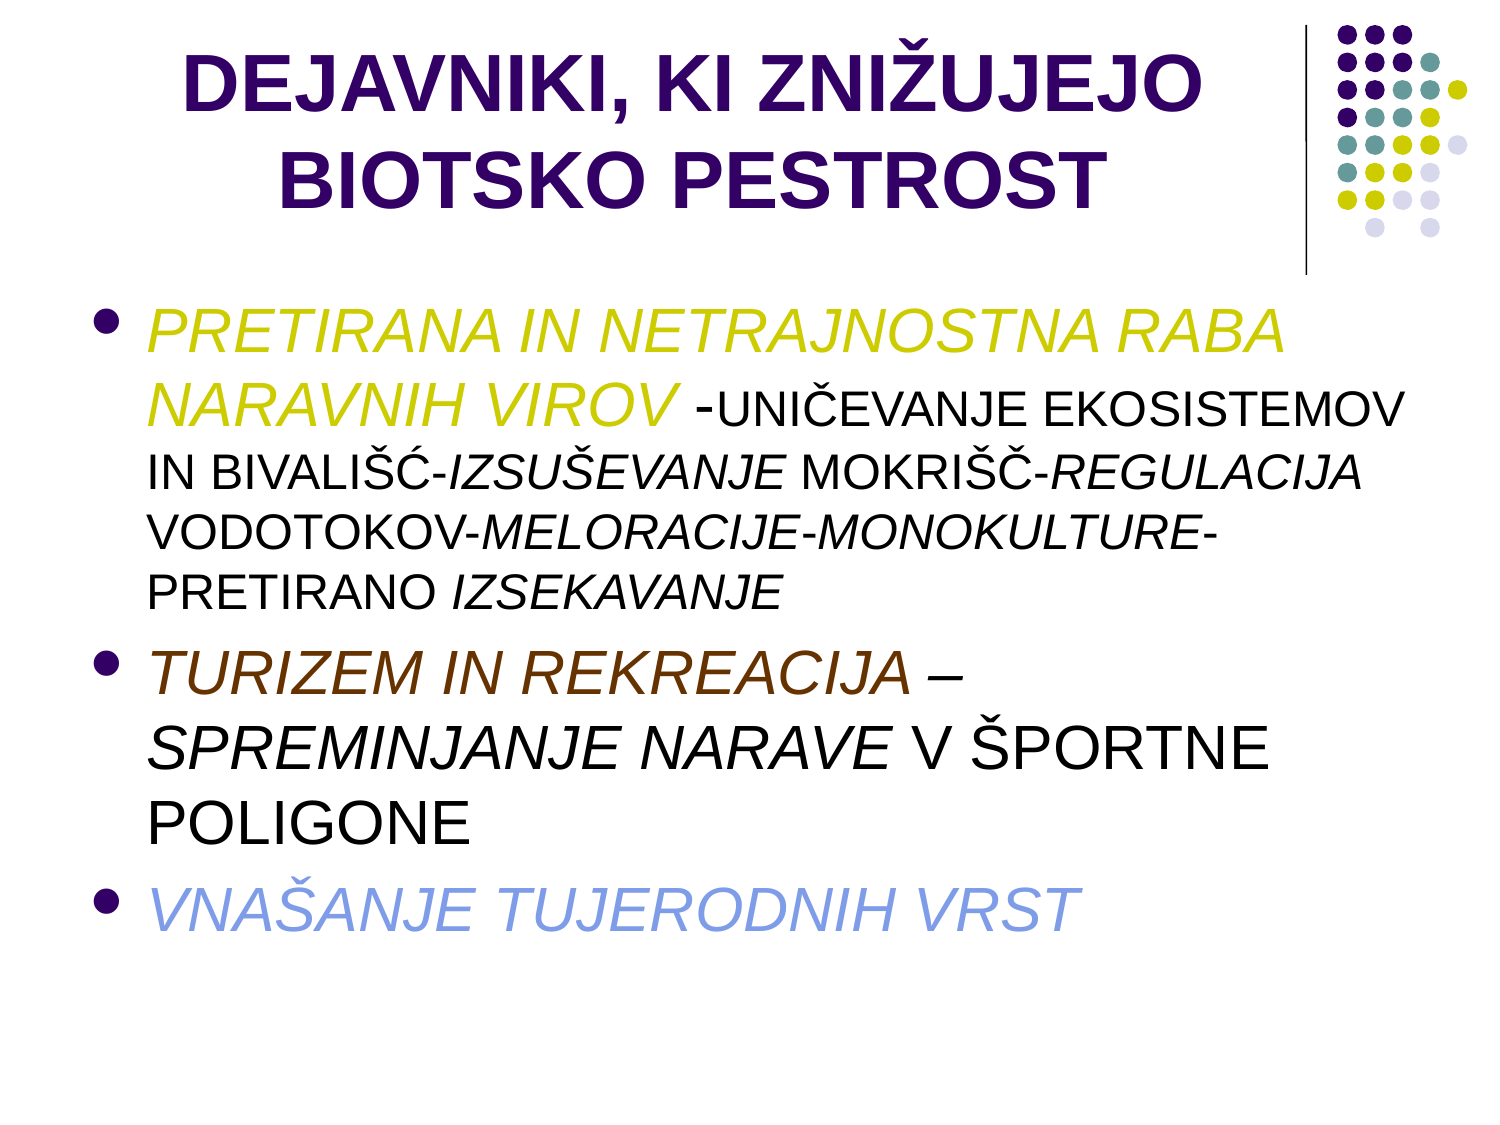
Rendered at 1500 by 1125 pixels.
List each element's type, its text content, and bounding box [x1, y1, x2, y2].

list PRETIRANA IN NETRAJNOSTNA RABA NARAVNIH VIROV -UNIČEVANJE EKOSISTEMOV IN BIVALIŠĆ-IZSUŠEVANJE MOKRIŠČ-REGULACIJA VODOTOKOV-MELORACIJE-MONOKULTURE-PRETIRANO IZSEKAVANJE TURIZEM IN REKREACIJA –SPREMINJANJE NARAVE V ŠPORTNE POLIGONE VNAŠANJE TUJERODNIH VRST [75, 282, 1436, 1006]
title DEJAVNIKI, KI ZNIŽUJEJO BIOTSKO PESTROST [75, 20, 1313, 233]
